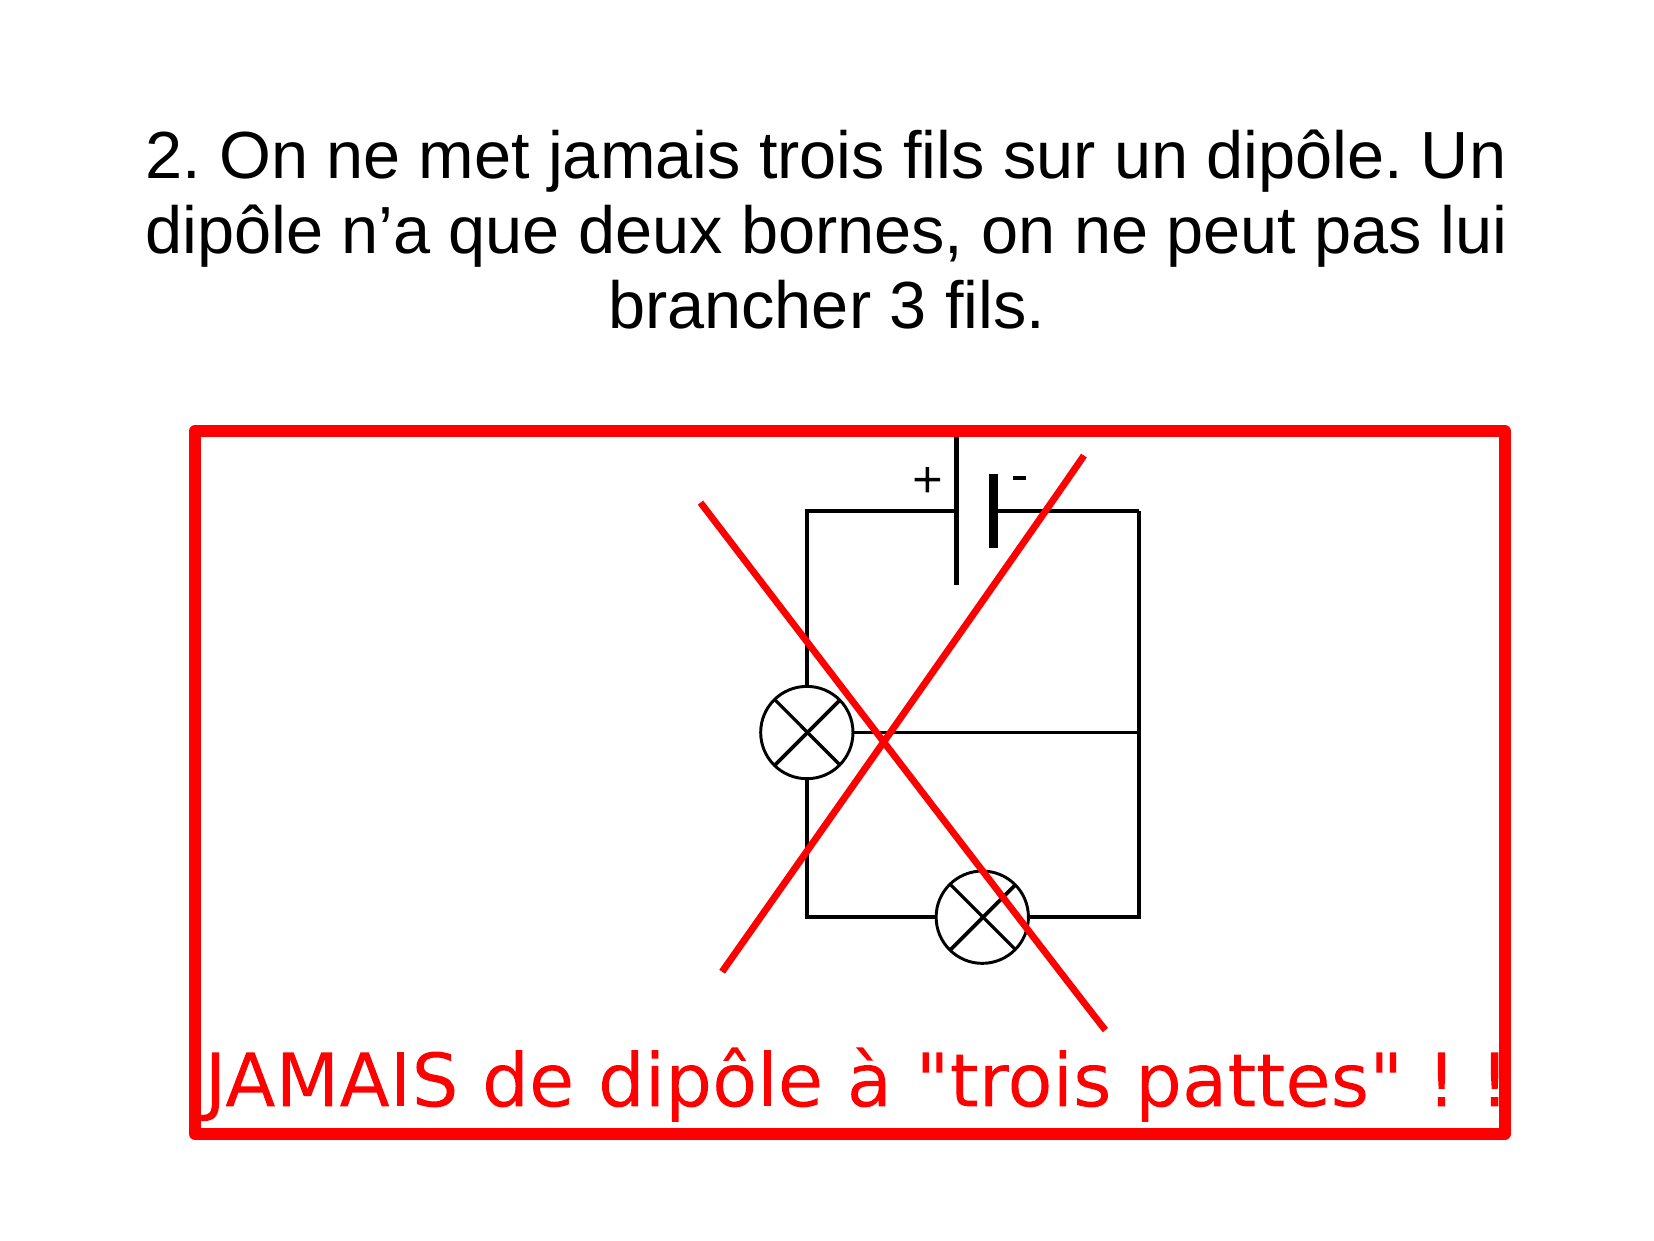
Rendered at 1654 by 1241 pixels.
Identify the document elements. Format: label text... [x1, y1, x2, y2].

picture [200, 437, 1499, 1128]
subtitle 2. On ne met jamais trois fils sur un dipôle. Un dipôle n’a que deux bornes, on ne peut pas lui brancher 3 fils. [82, 49, 1571, 1010]
